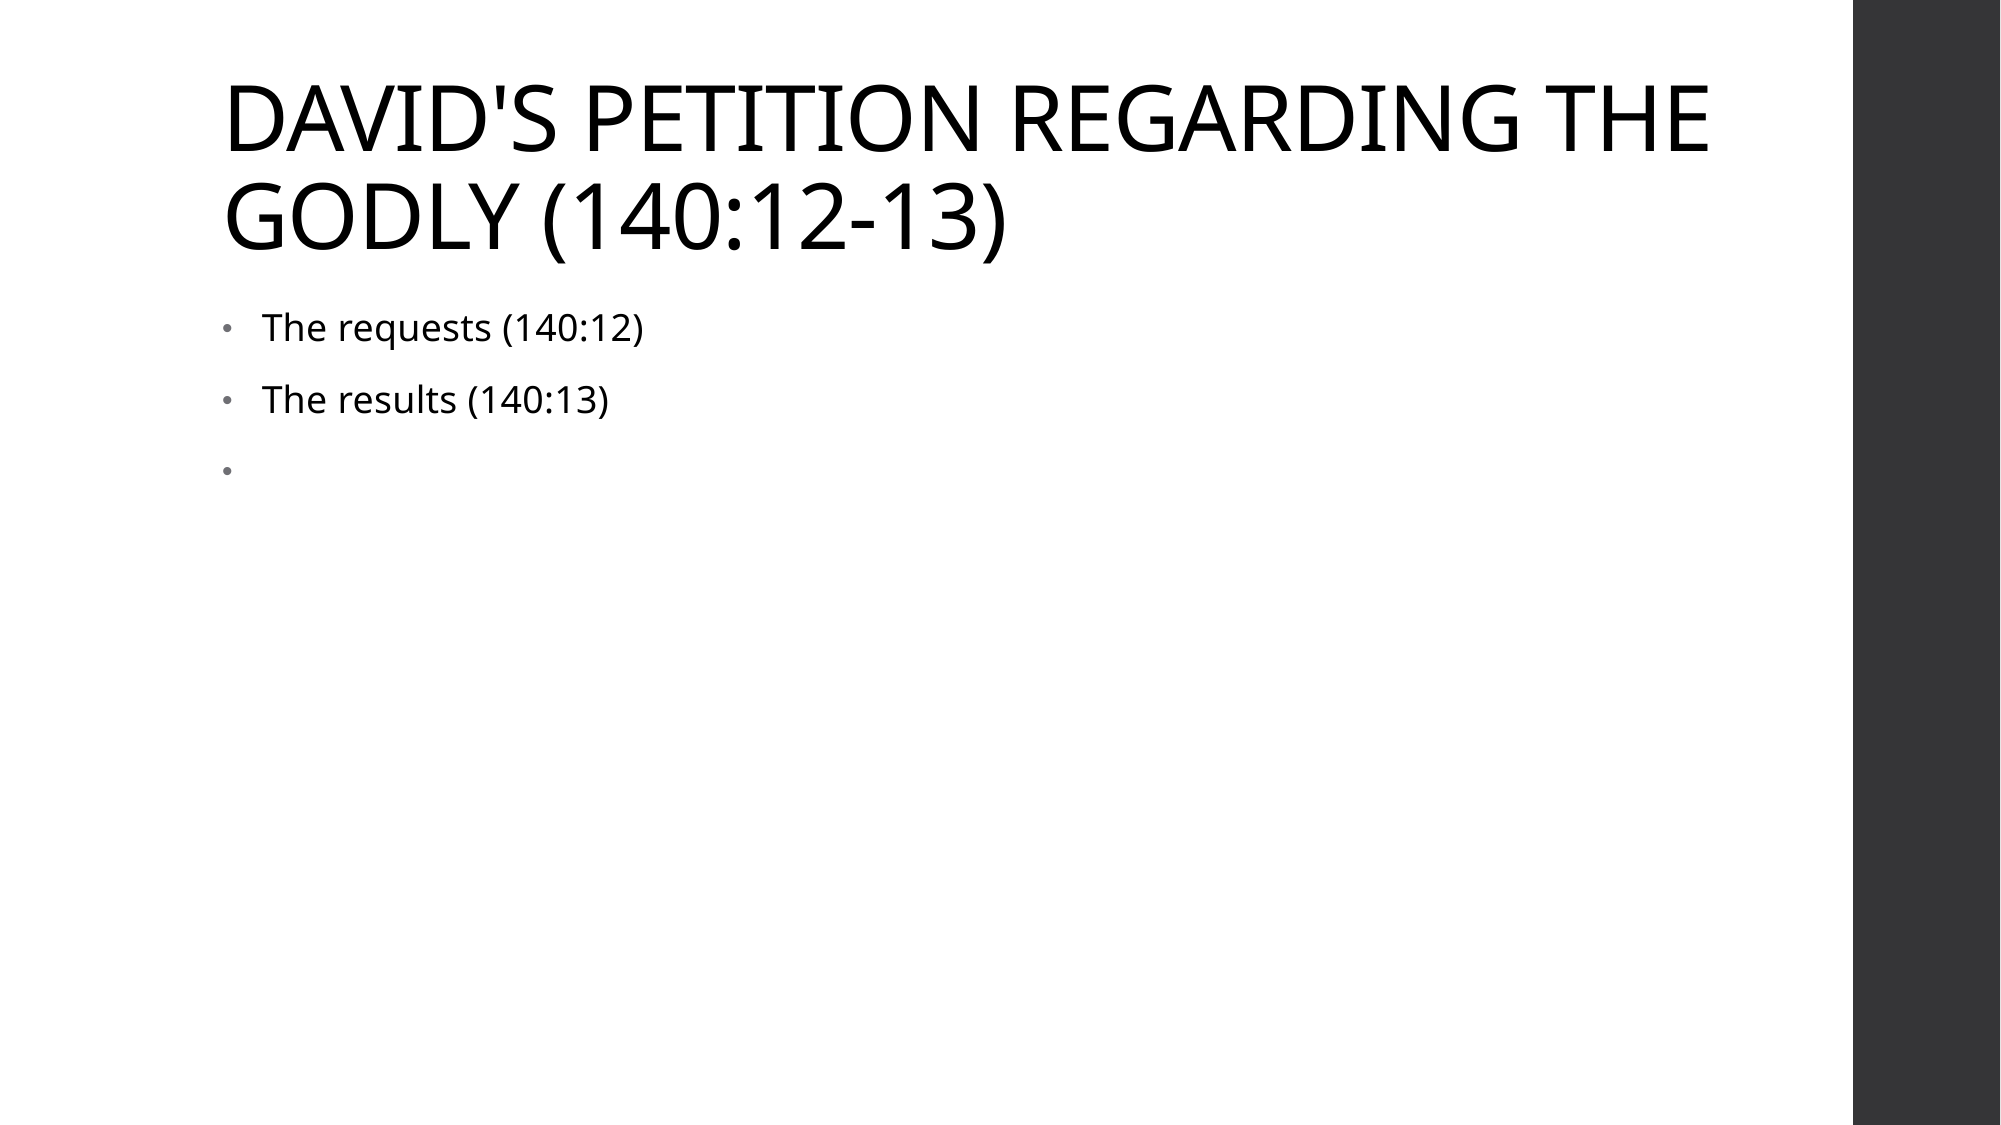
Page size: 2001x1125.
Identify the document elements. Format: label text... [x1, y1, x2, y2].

list The requests (140:12) The results (140:13) [206, 299, 1617, 1014]
title DAVID'S PETITION REGARDING THE GODLY (140:12-13) [206, 60, 1797, 278]
